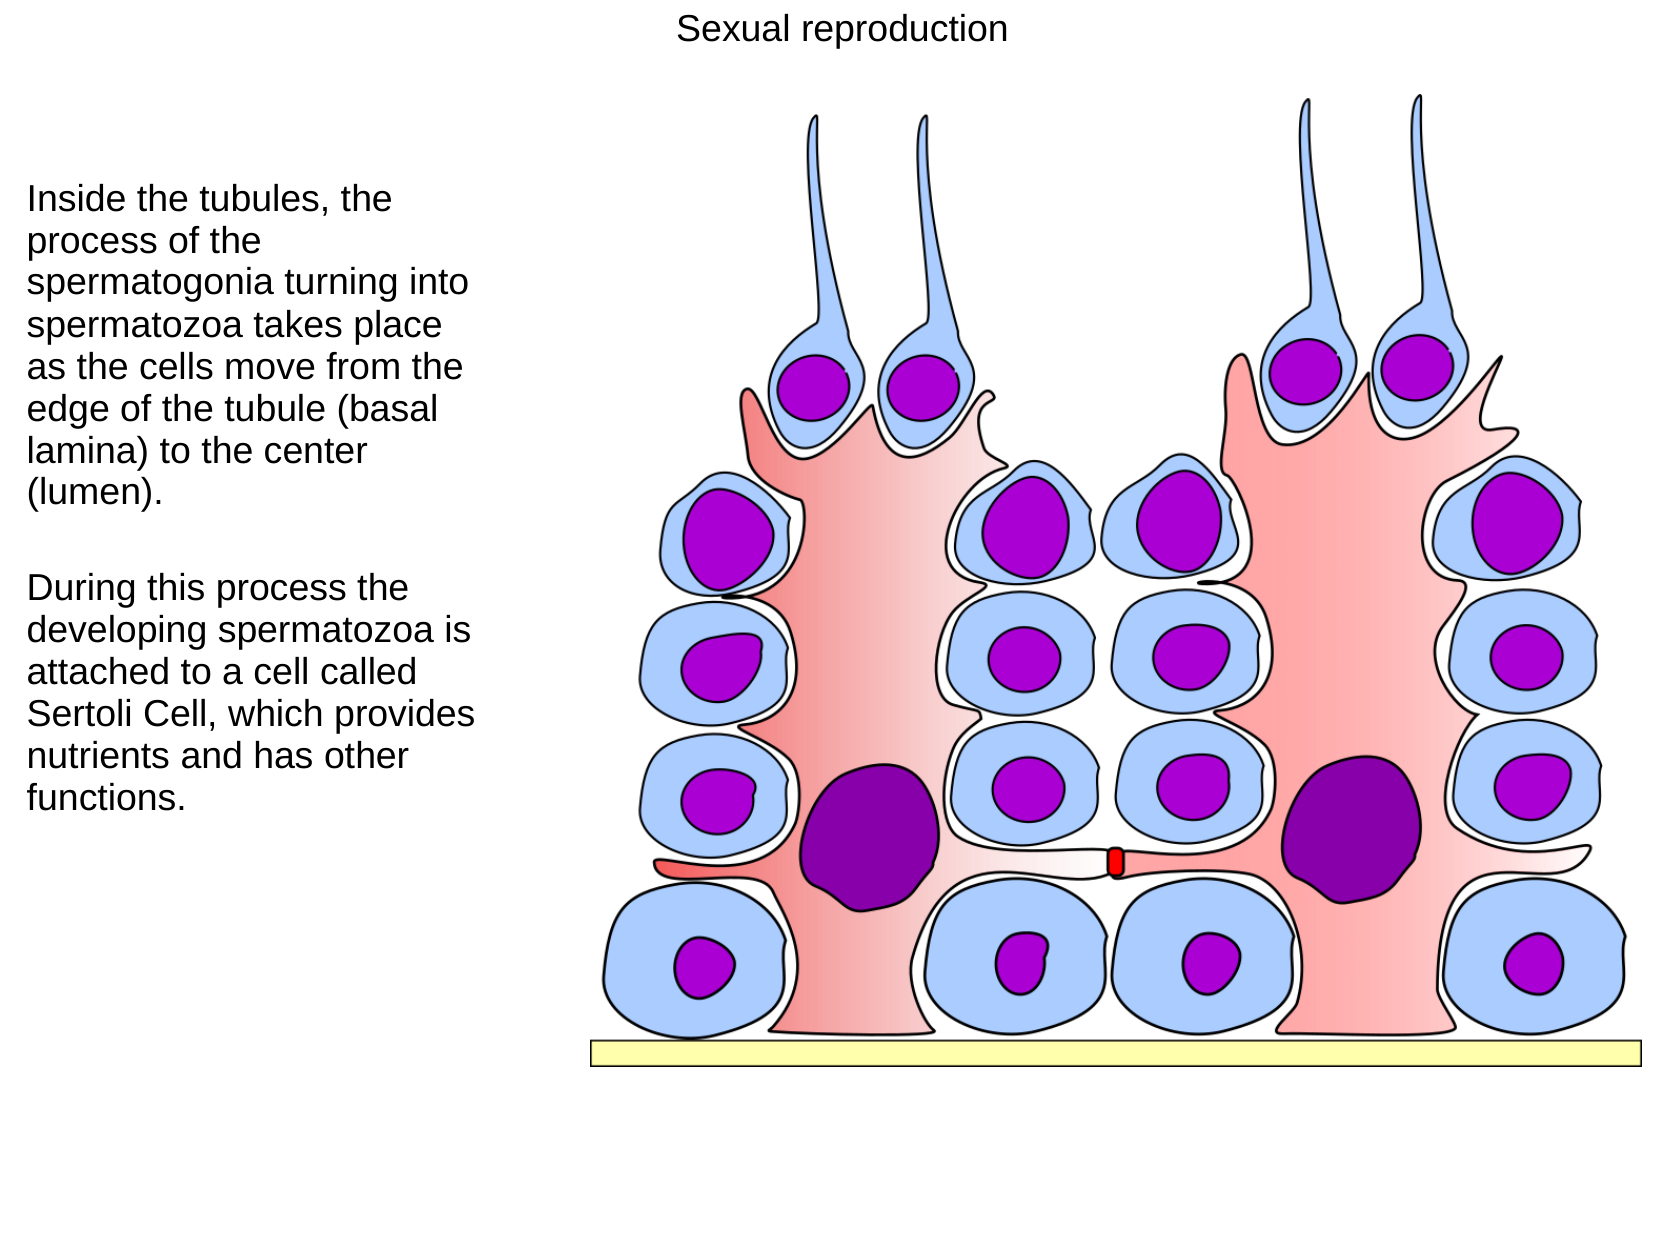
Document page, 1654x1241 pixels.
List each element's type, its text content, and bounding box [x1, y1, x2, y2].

text_box Inside the tubules, the process of the spermatogonia turning into spermatozoa takes place as the cells move from the edge of the tubule (basal lamina) to the center (lumen). [11, 169, 497, 521]
text_box During this process the developing spermatozoa is attached to a cell called Sertoli Cell, which provides nutrients and has other functions. [11, 559, 497, 827]
text_box Sexual reproduction [661, 0, 1052, 60]
picture [590, 94, 1642, 1067]
